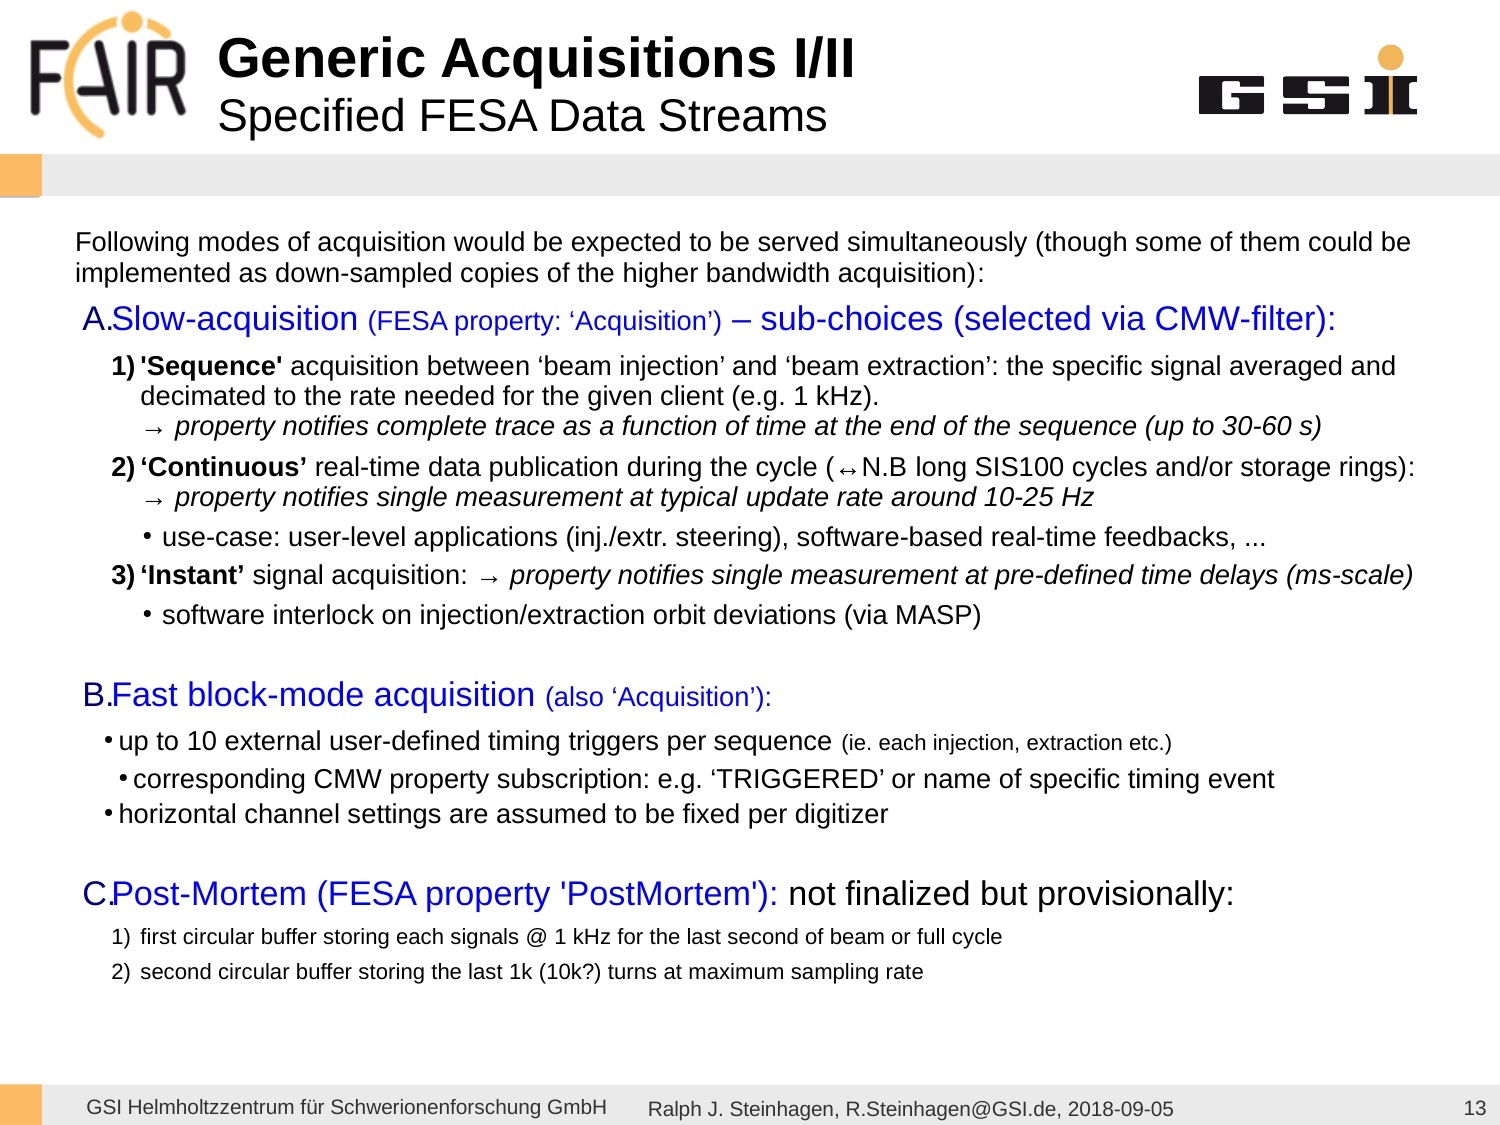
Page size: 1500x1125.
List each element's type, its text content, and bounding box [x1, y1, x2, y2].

title Generic Acquisitions I/II Specified FESA Data Streams [217, 1, 1158, 167]
picture [30, 9, 187, 141]
list Following modes of acquisition would be expected to be served simultaneously (though some of them could be implemented as down-sampled copies of the higher bandwidth acquisition): Slow-acquisition (FESA property: ‘Acquisition’) – sub-choices (selected via CMW-filter): 'Sequence' acquisition between ‘beam injection’ and ‘beam extraction’: the specific signal averaged and decimated to the rate needed for the given client (e.g. 1 kHz). → property notifies complete trace as a function of time at the end of the sequence (up to 30-60 s) ‘Continuous’ real-time data publication during the cycle (↔N.B long SIS100 cycles and/or storage rings): → property notifies single measurement at typical update rate around 10-25 Hz use-case: user-level applications (inj./extr. steering), software-based real-time feedbacks, ... ‘Instant’ signal acquisition: → property notifies single measurement at pre-defined time delays (ms-scale) software interlock on injection/extraction orbit deviations (via MASP) Fast block-mode acquisition (also ‘Acquisition’): up to 10 external user-defined timing triggers per sequence (ie. each injection, extraction etc.) corresponding CMW property subscription: e.g. ‘TRIGGERED’ or name of specific timing event horizontal channel settings are assumed to be fixed per digitizer Post-Mortem (FESA property 'PostMortem'): not finalized but provisionally: first circular buffer storing each signals @ 1 kHz for the last second of beam or full cycle second circular buffer storing the last 1k (10k?) turns at maximum sampling rate [75, 226, 1425, 1027]
picture [1197, 42, 1419, 117]
